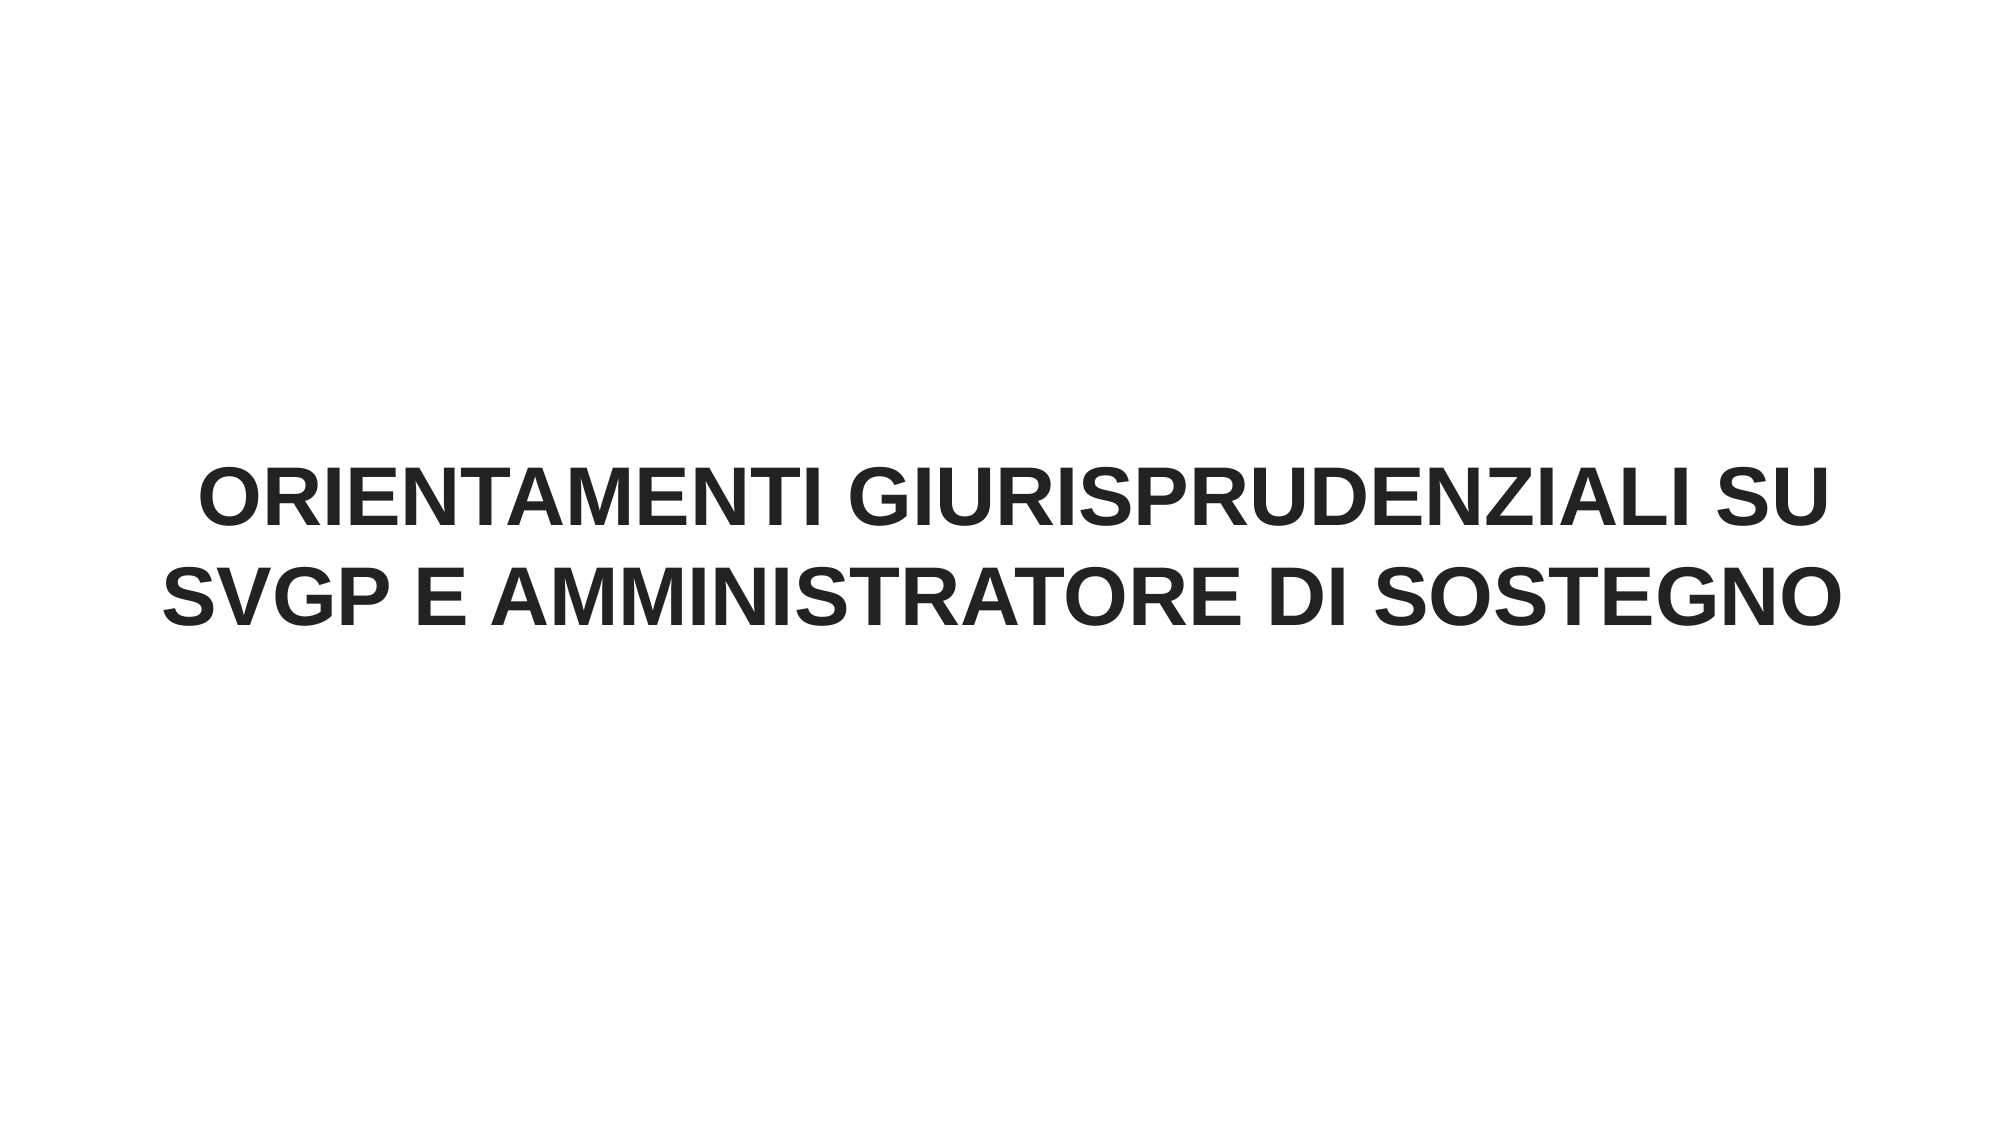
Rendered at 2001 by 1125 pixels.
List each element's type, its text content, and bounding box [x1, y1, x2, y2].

text_box ORIENTAMENTI GIURISPRUDENZIALI SU SVGP E AMMINISTRATORE DI SOSTEGNO [136, 434, 1894, 649]
